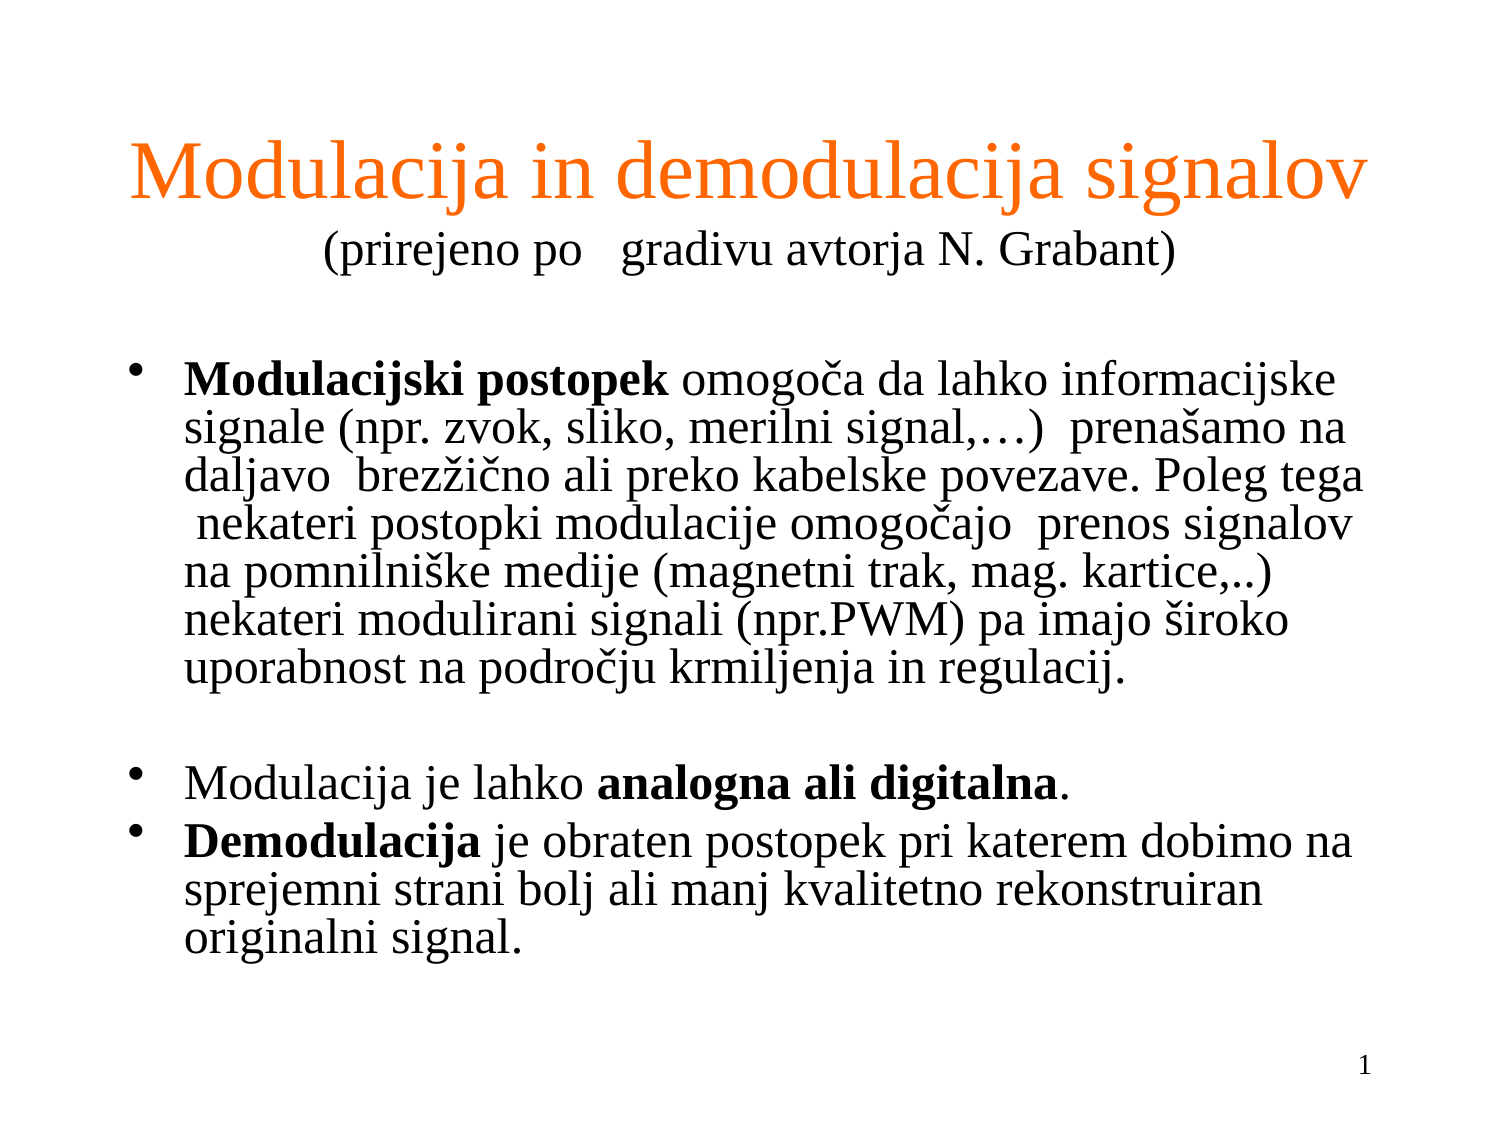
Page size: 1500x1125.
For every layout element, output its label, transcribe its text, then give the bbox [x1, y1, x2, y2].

slide_number <number> [1074, 1025, 1388, 1100]
list Modulacijski postopek omogoča da lahko informacijske signale (npr. zvok, sliko, merilni signal,…) prenašamo na daljavo brezžično ali preko kabelske povezave. Poleg tega nekateri postopki modulacije omogočajo prenos signalov na pomnilniške medije (magnetni trak, mag. kartice,..) nekateri modulirani signali (npr.PWM) pa imajo široko uporabnost na področju krmiljenja in regulacij. Modulacija je lahko analogna ali digitalna. Demodulacija je obraten postopek pri katerem dobimo na sprejemni strani bolj ali manj kvalitetno rekonstruiran originalni signal. [112, 350, 1388, 1025]
title Modulacija in demodulacija signalov (prirejeno po gradivu avtorja N. Grabant) [112, 101, 1388, 290]
